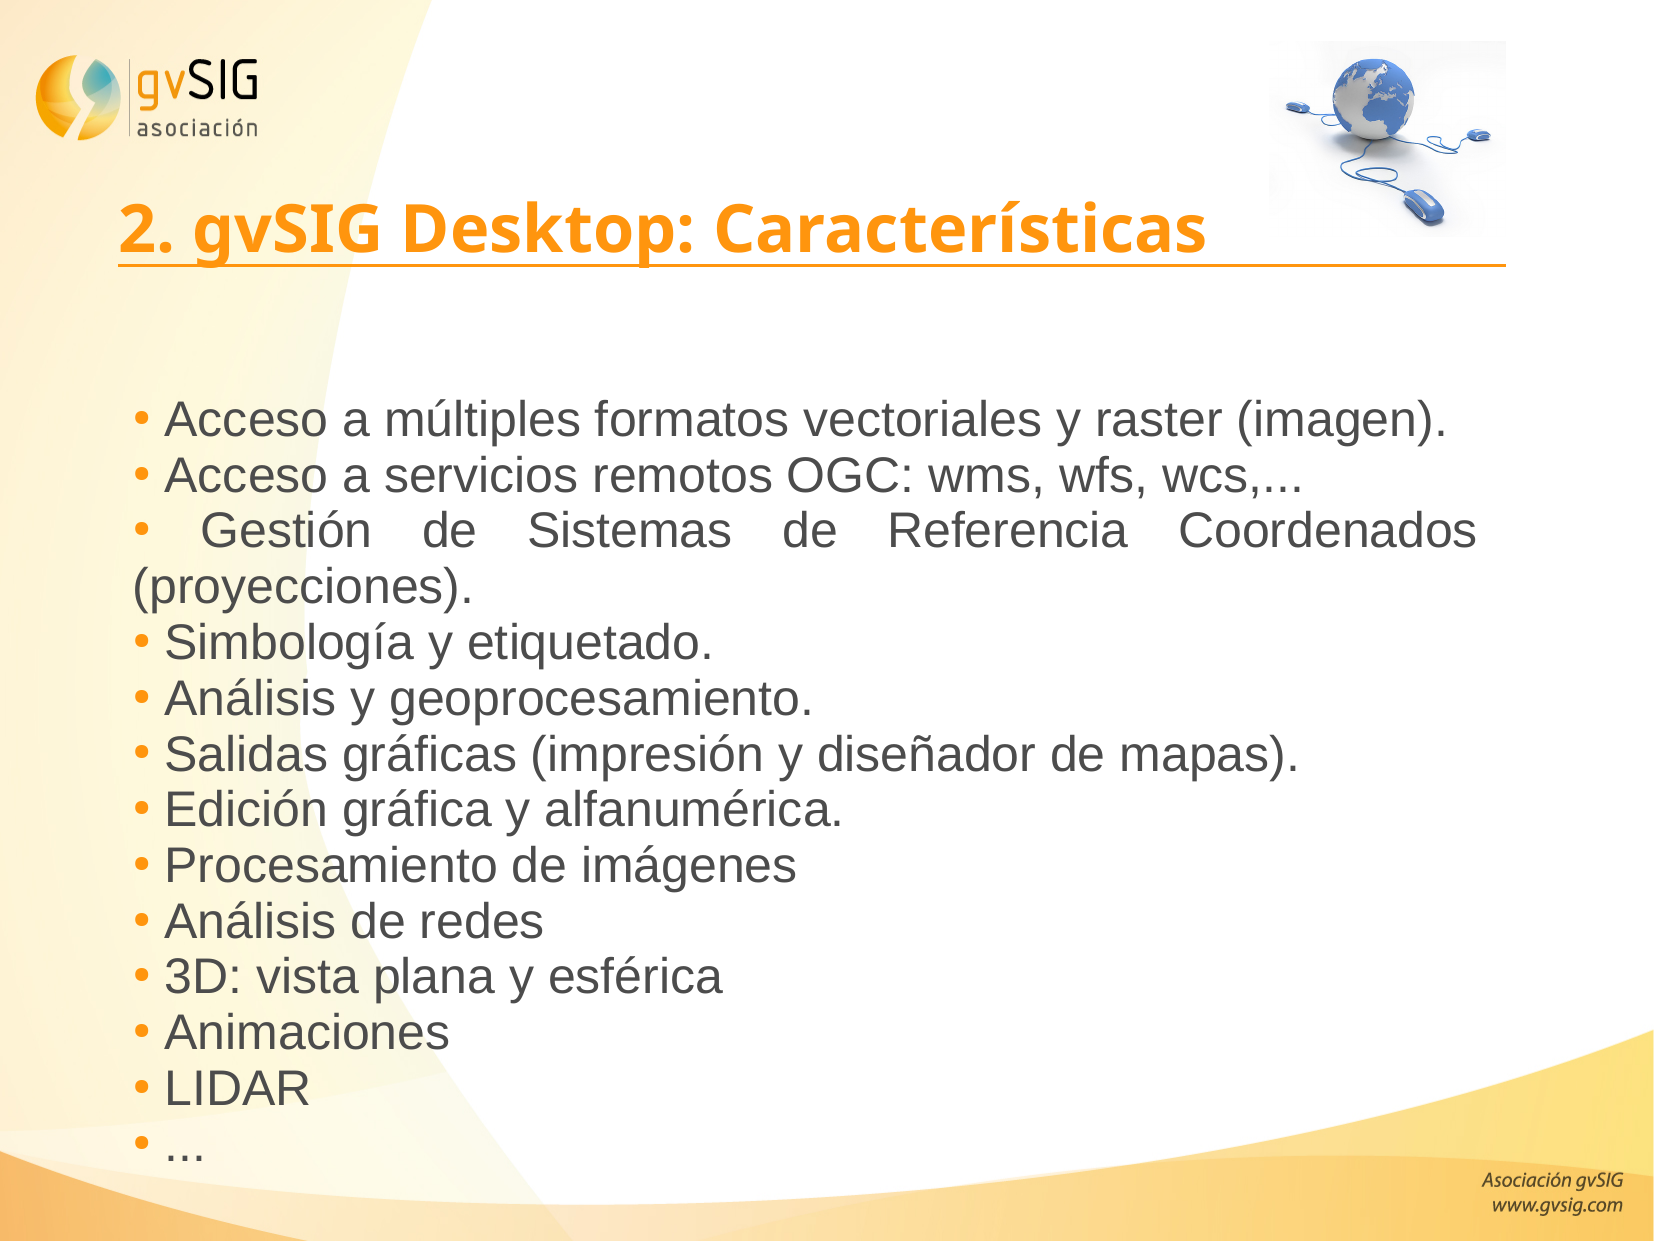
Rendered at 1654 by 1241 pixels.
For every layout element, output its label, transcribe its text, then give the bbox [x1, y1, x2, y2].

picture [0, 0, 1654, 1241]
text_box Acceso a múltiples formatos vectoriales y raster (imagen). Acceso a servicios remotos OGC: wms, wfs, wcs,... Gestión de Sistemas de Referencia Coordenados (proyecciones). Simbología y etiquetado. Análisis y geoprocesamiento. Salidas gráficas (impresión y diseñador de mapas). Edición gráfica y alfanumérica. Procesamiento de imágenes Análisis de redes 3D: vista plana y esférica Animaciones LIDAR ... [118, 383, 1494, 1222]
title 2. gvSIG Desktop: Características [118, 177, 1607, 276]
